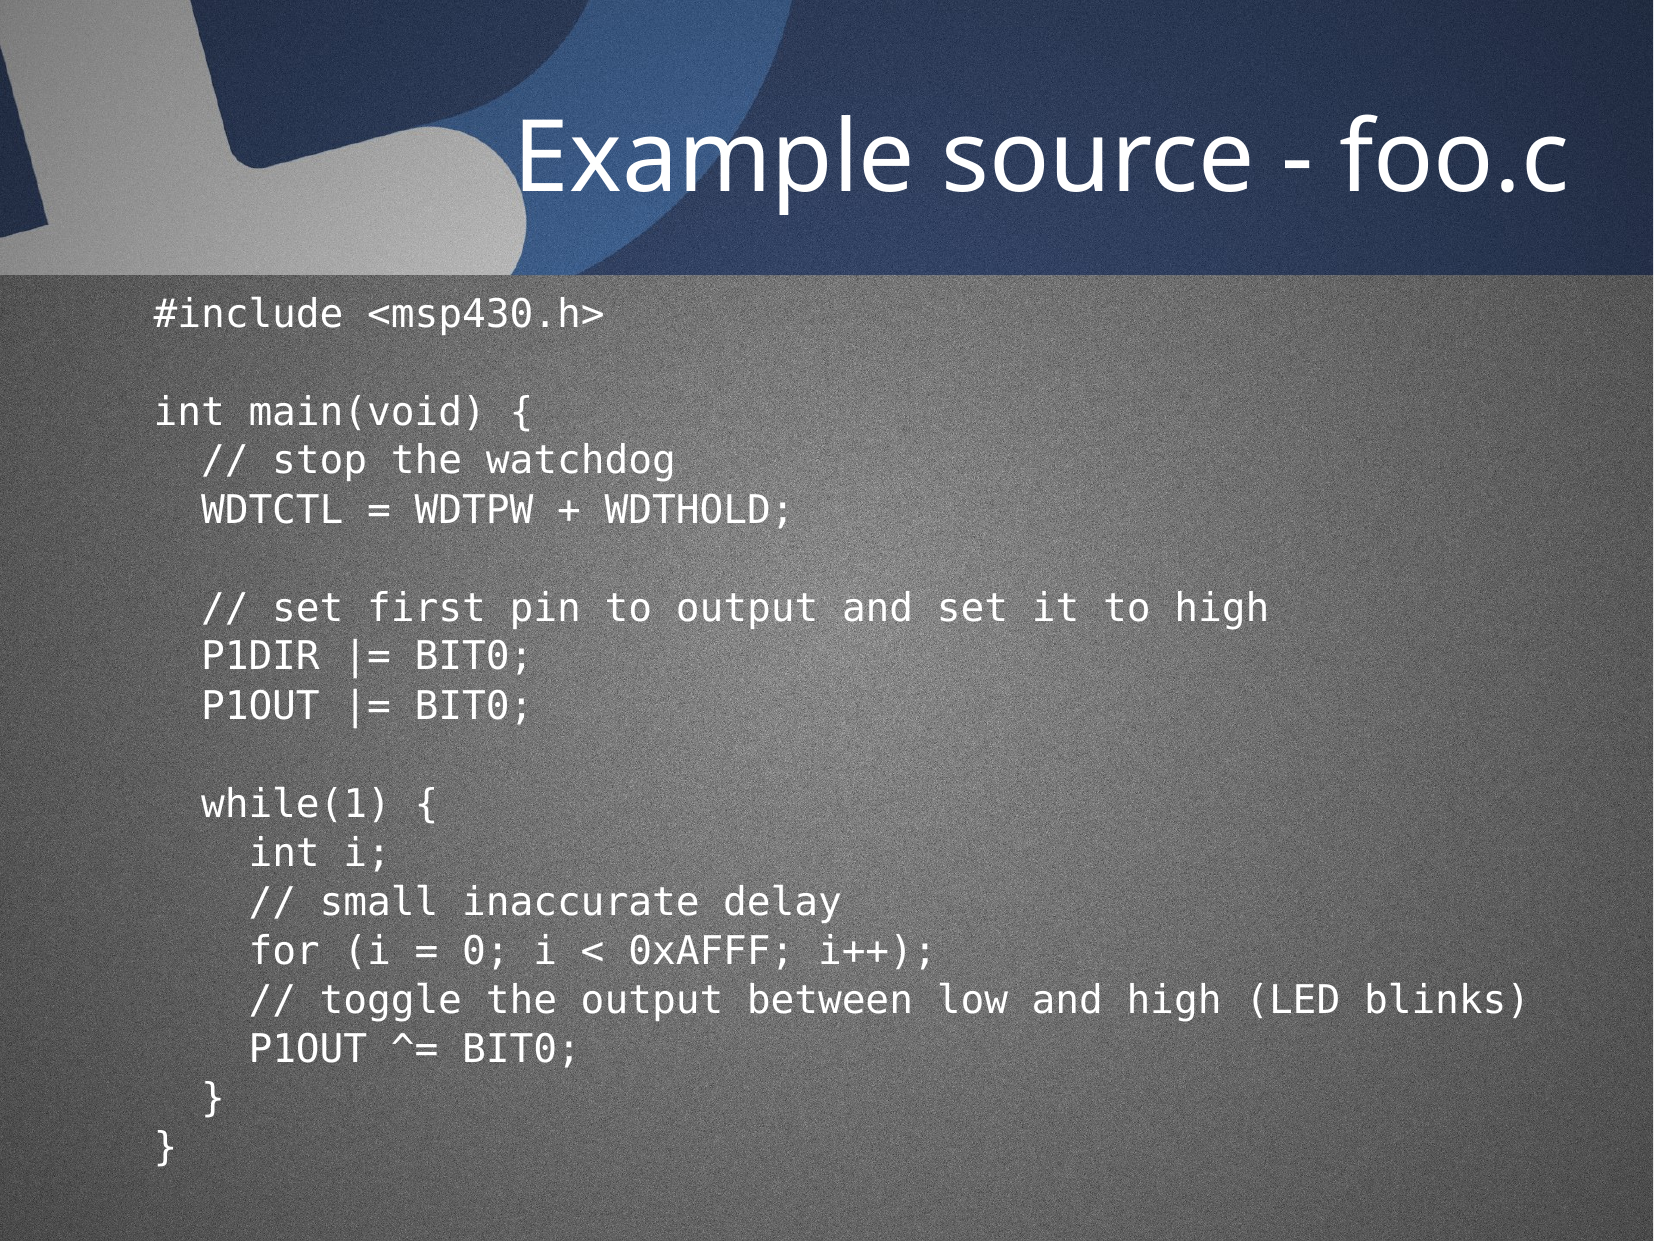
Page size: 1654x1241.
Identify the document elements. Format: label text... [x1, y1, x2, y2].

list #include <msp430.h> int main(void) { // stop the watchdog WDTCTL = WDTPW + WDTHOLD; // set first pin to output and set it to high P1DIR |= BIT0; P1OUT |= BIT0; while(1) { int i; // small inaccurate delay for (i = 0; i < 0xAFFF; i++); // toggle the output between low and high (LED blinks) P1OUT ^= BIT0; } } [82, 290, 1571, 1109]
title Example source - foo.c [82, 49, 1571, 257]
picture [0, 0, 1654, 1241]
